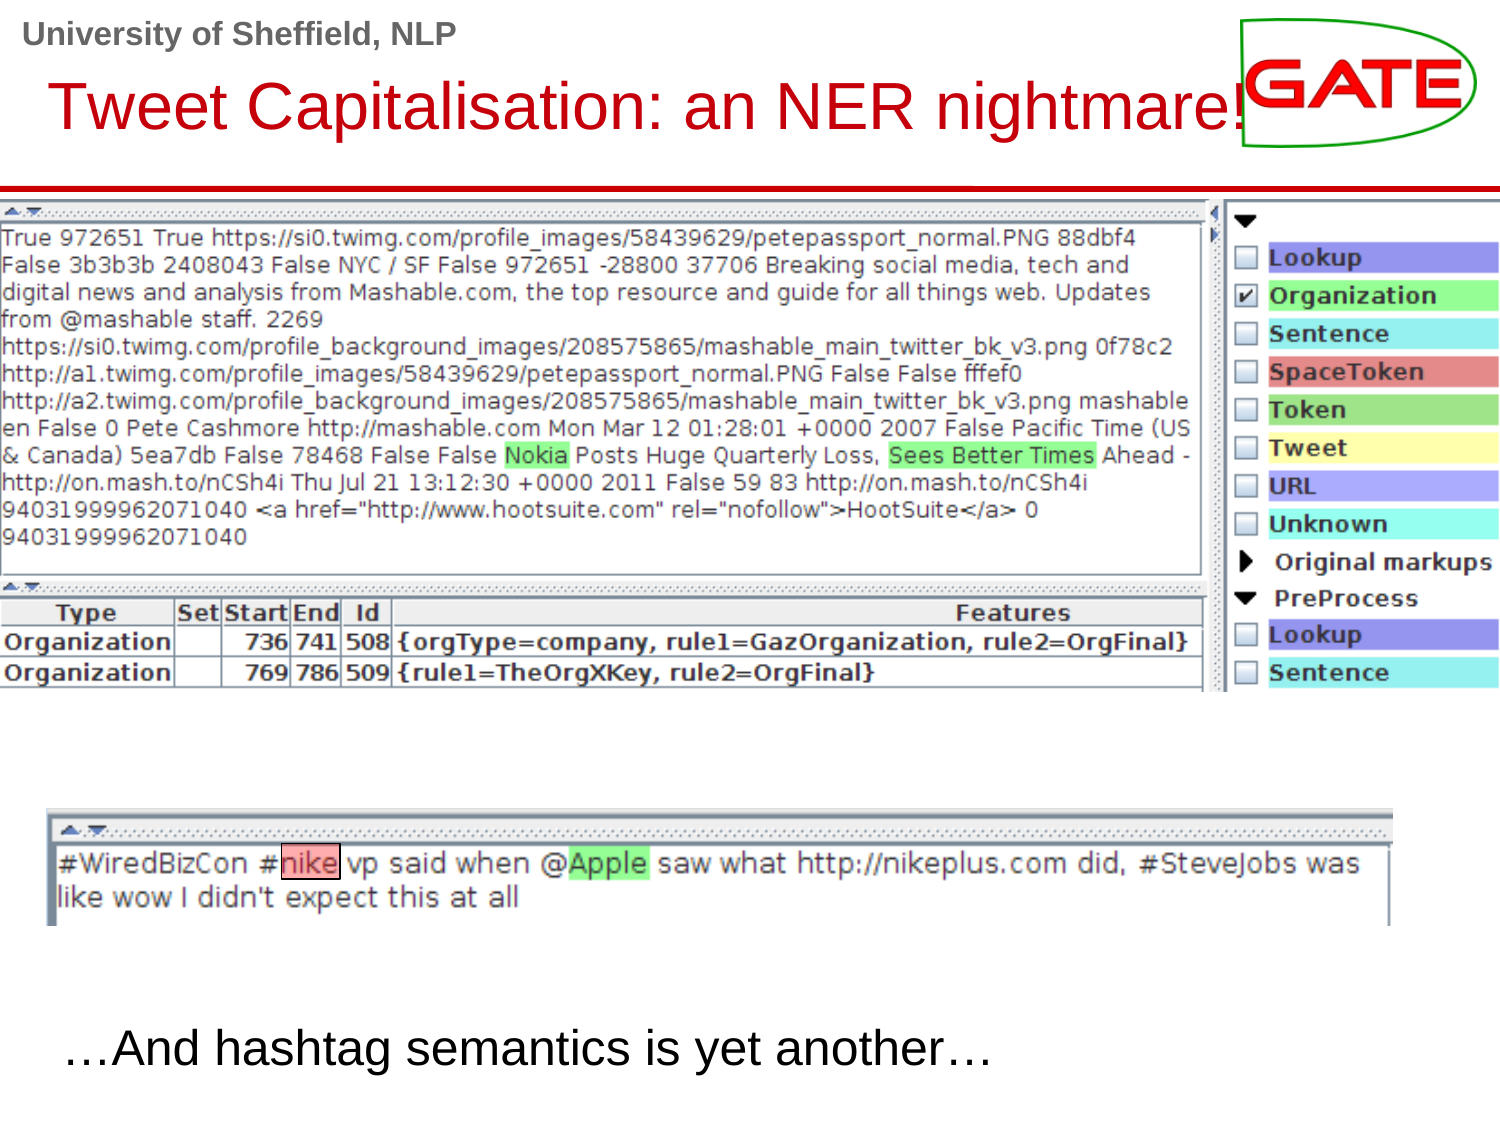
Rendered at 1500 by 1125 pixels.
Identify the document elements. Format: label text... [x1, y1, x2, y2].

picture [46, 808, 1393, 926]
picture [1240, 18, 1477, 148]
text_box [281, 843, 340, 879]
text_box Tweet Capitalisation: an NER nightmare! [47, 47, 1267, 168]
text_box …And hashtag semantics is yet another… [46, 1007, 1184, 1084]
picture [0, 199, 1500, 692]
